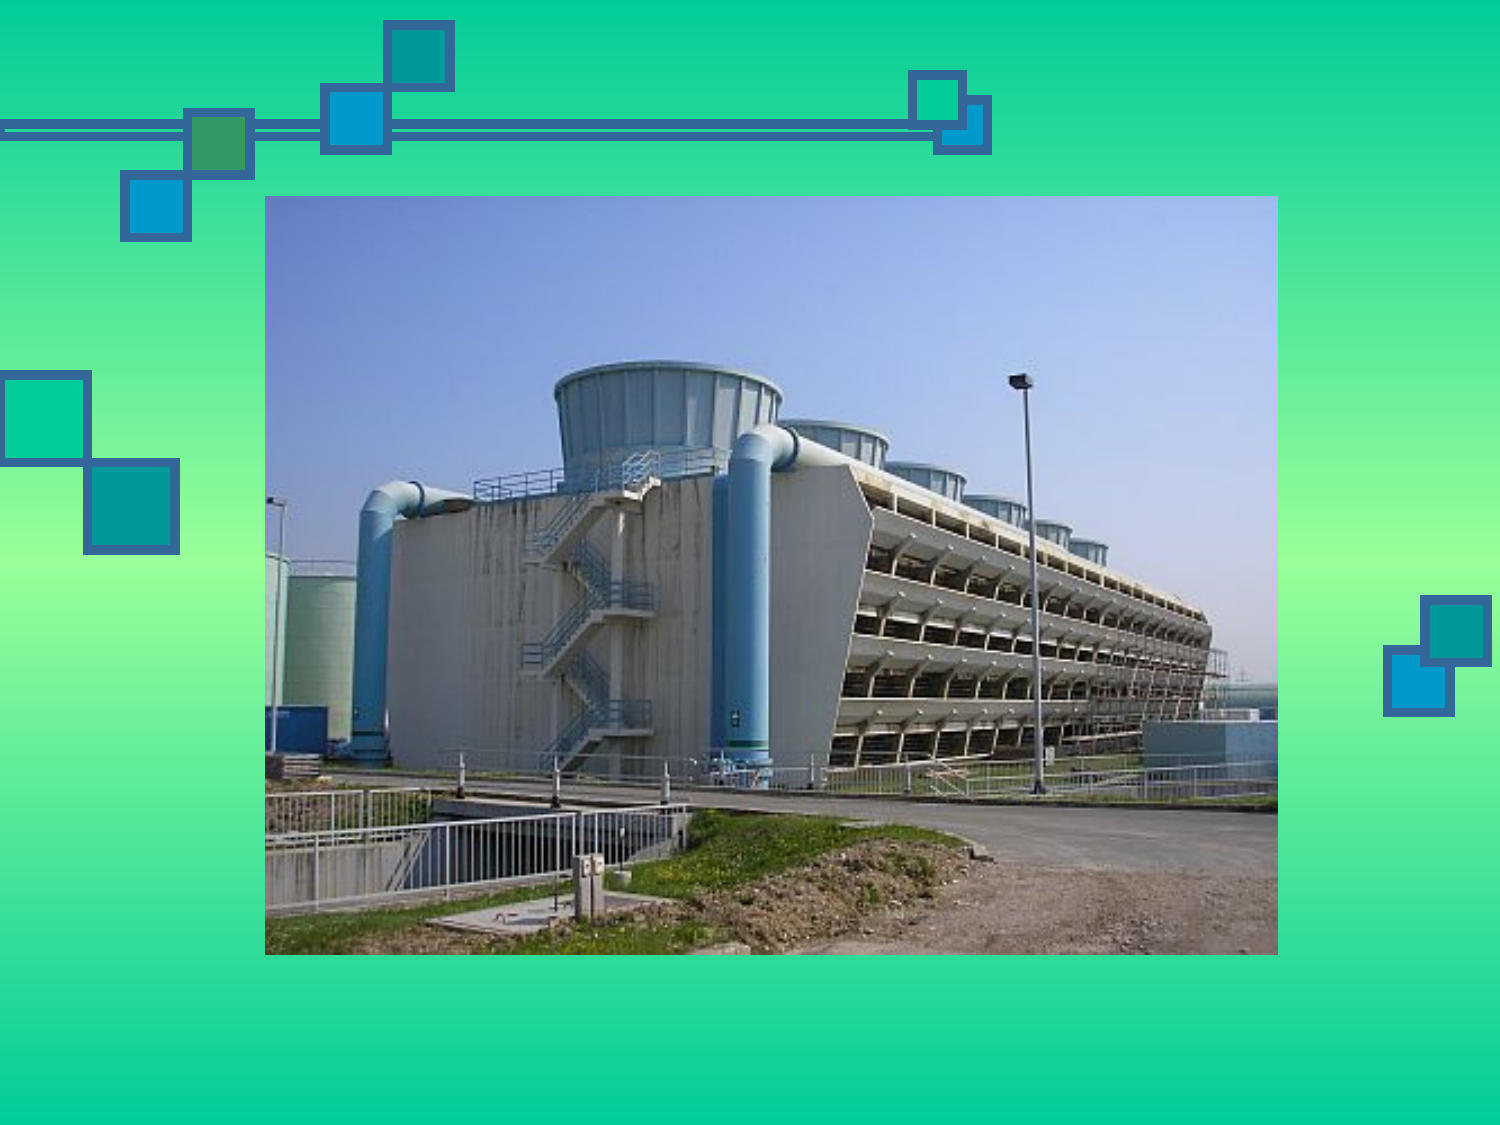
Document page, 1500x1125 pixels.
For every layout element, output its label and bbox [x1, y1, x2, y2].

picture [265, 196, 1278, 955]
